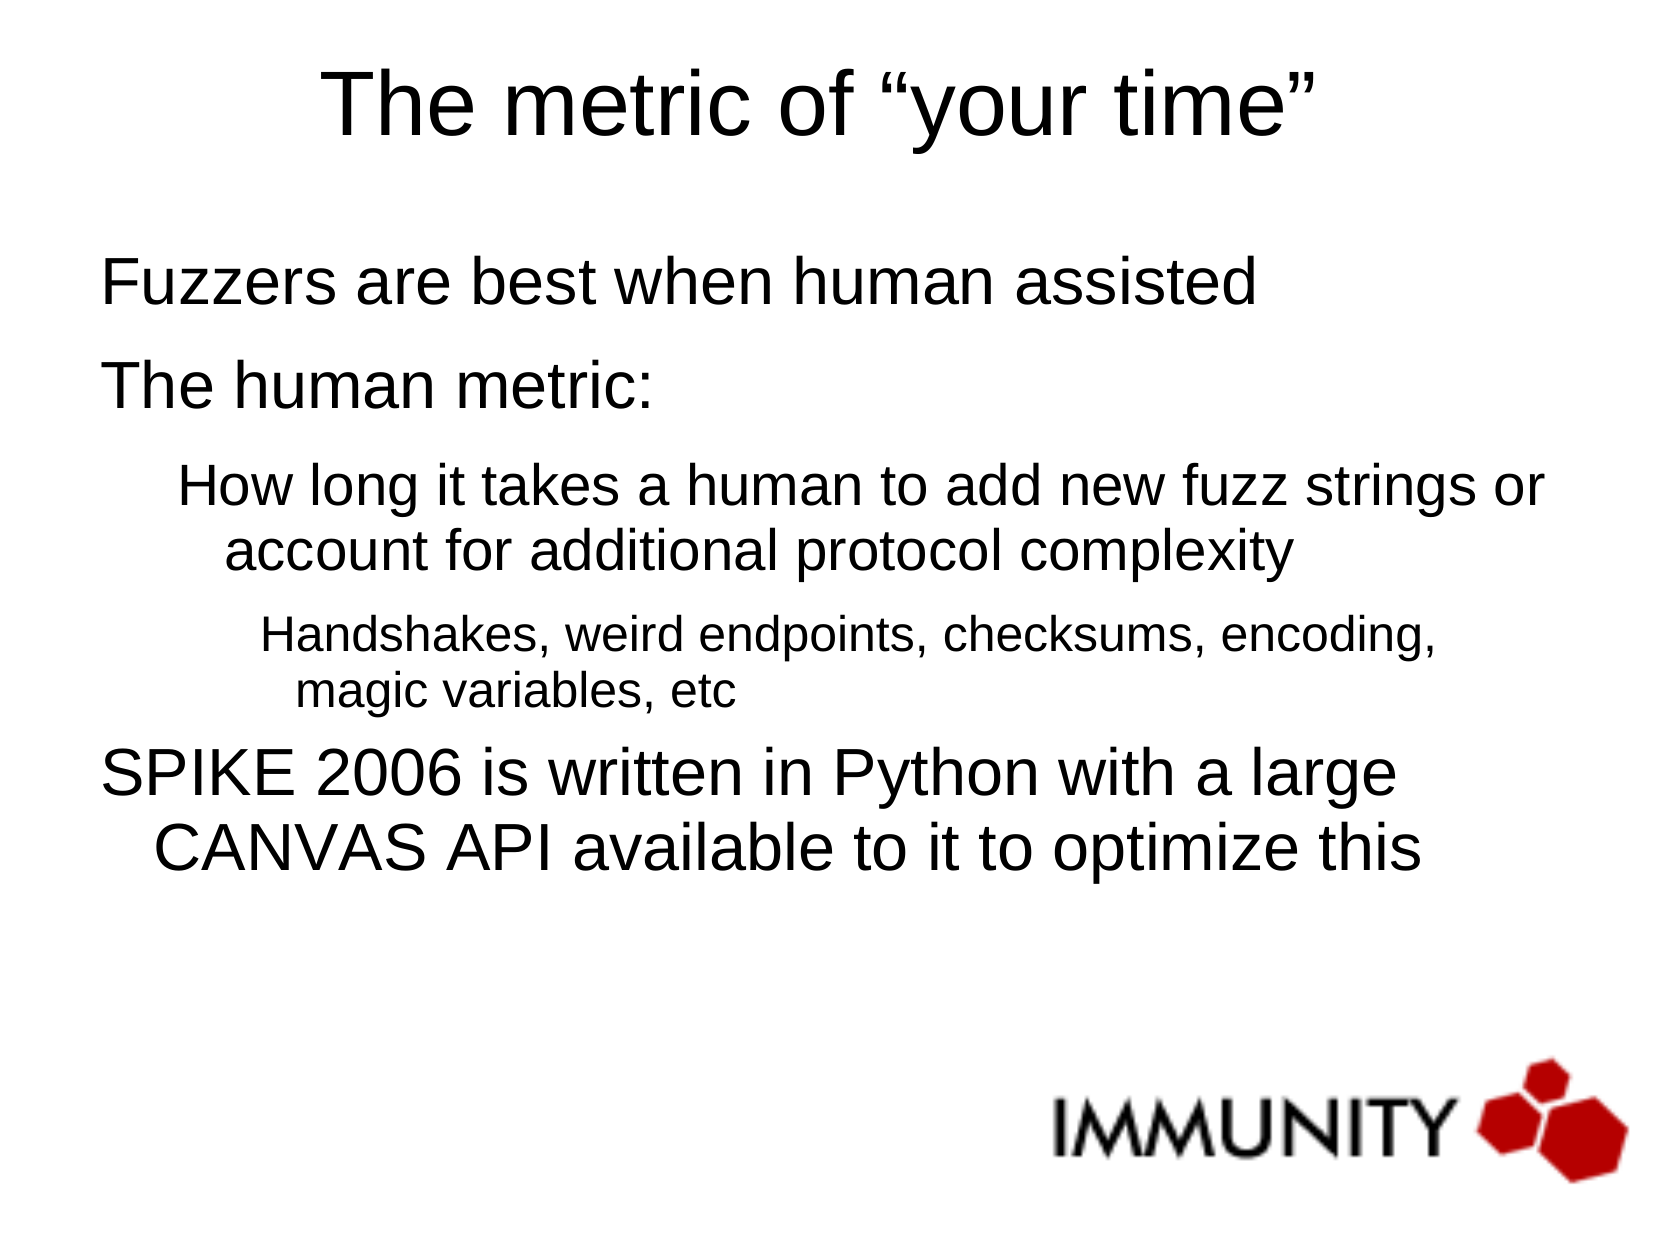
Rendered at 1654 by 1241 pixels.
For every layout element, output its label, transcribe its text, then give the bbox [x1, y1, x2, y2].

title The metric of “your time” [75, 0, 1564, 208]
picture [1006, 1017, 1654, 1241]
list Fuzzers are best when human assisted The human metric: How long it takes a human to add new fuzz strings or account for additional protocol complexity Handshakes, weird endpoints, checksums, encoding, magic variables, etc SPIKE 2006 is written in Python with a large CANVAS API available to it to optimize this [82, 243, 1571, 1109]
